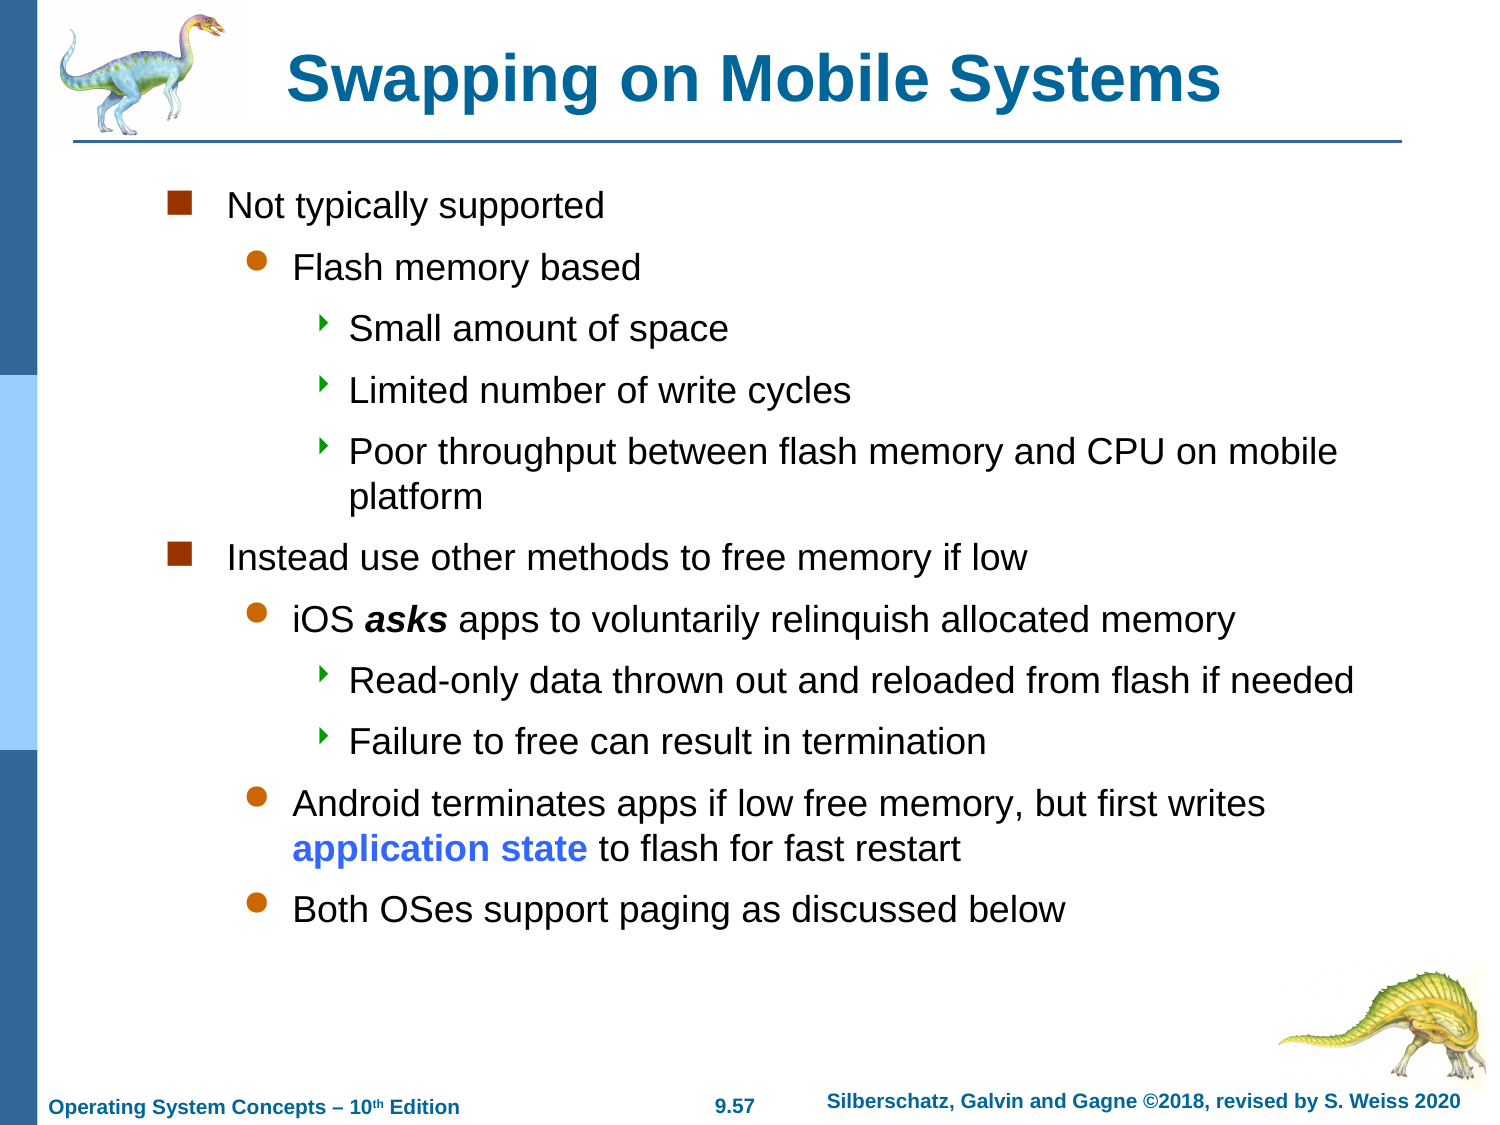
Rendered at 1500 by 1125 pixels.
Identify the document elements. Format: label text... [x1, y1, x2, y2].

picture [1275, 959, 1486, 1090]
list Not typically supported Flash memory based Small amount of space Limited number of write cycles Poor throughput between flash memory and CPU on mobile platform Instead use other methods to free memory if low iOS asks apps to voluntarily relinquish allocated memory Read-only data thrown out and reloaded from flash if needed Failure to free can result in termination Android terminates apps if low free memory, but first writes application state to flash for fast restart Both OSes support paging as discussed below [155, 173, 1423, 984]
picture [46, 0, 243, 149]
title Swapping on Mobile Systems [80, 27, 1431, 122]
